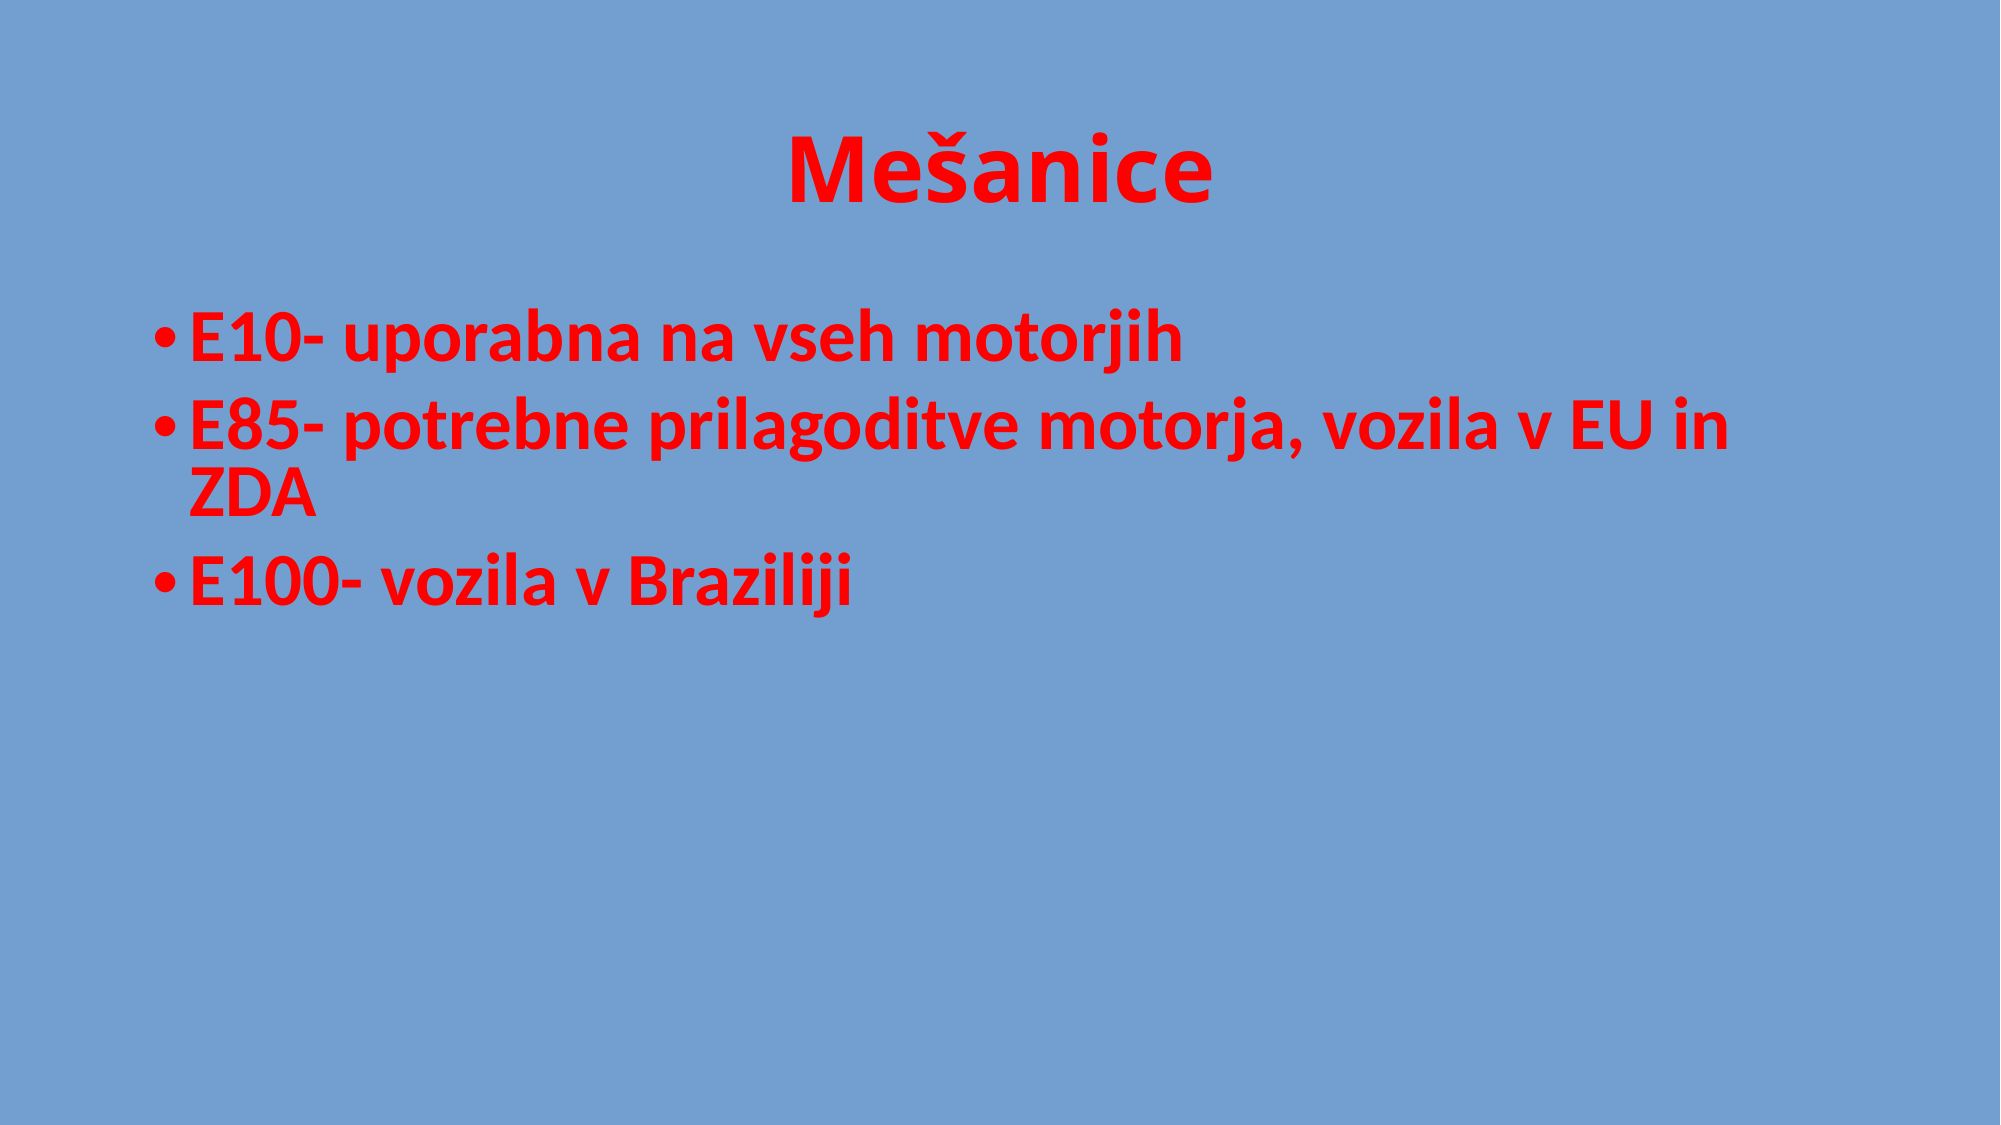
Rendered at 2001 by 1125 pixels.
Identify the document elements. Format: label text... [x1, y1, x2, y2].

title Mešanice [137, 59, 1863, 278]
list E10- uporabna na vseh motorjih E85- potrebne prilagoditve motorja, vozila v EU in ZDA E100- vozila v Braziliji [137, 299, 1863, 1014]
